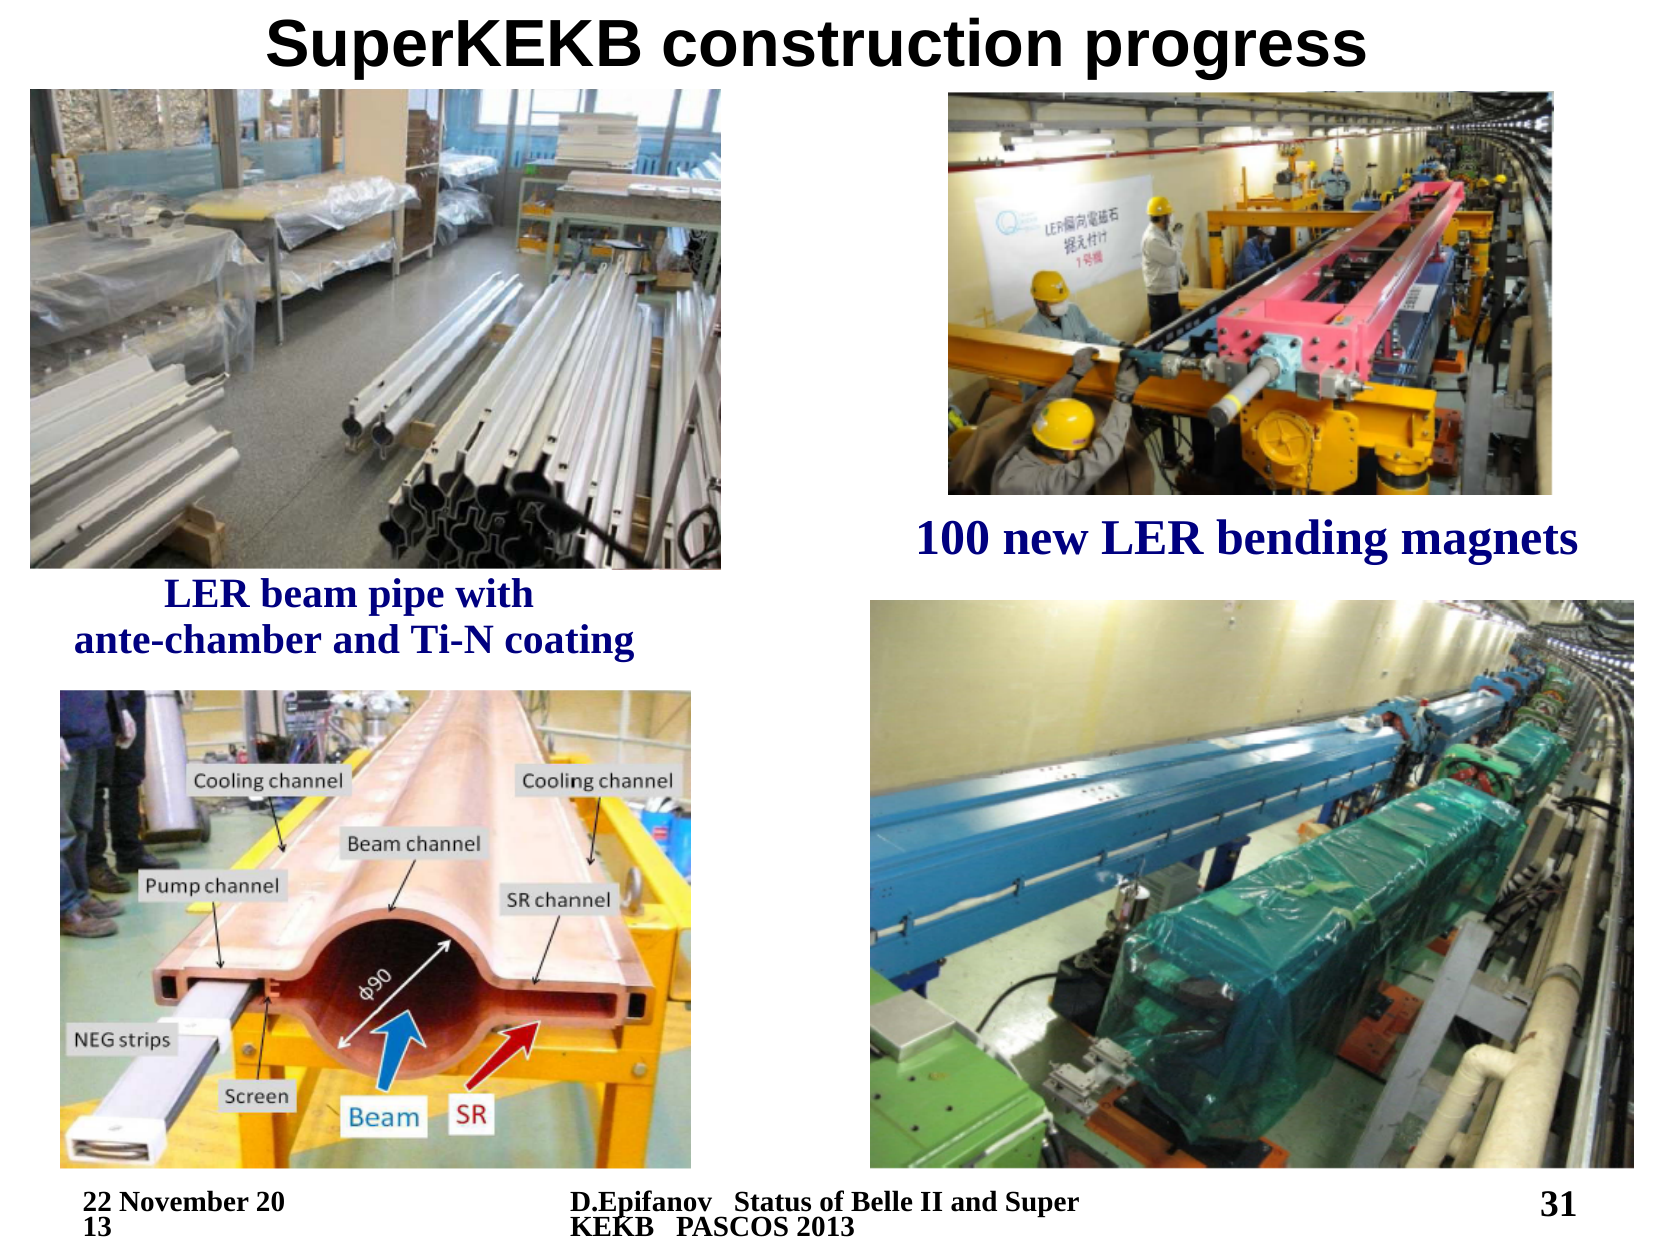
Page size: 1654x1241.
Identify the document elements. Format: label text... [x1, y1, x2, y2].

title SuperKEKB construction progress [255, 5, 1381, 81]
text_box LER beam pipe with ante-chamber and Ti-N coating [73, 570, 661, 689]
picture [948, 91, 1554, 496]
picture [870, 600, 1634, 1171]
picture [30, 89, 721, 571]
picture [60, 689, 691, 1171]
text_box 100 new LER bending magnets [915, 510, 1579, 567]
